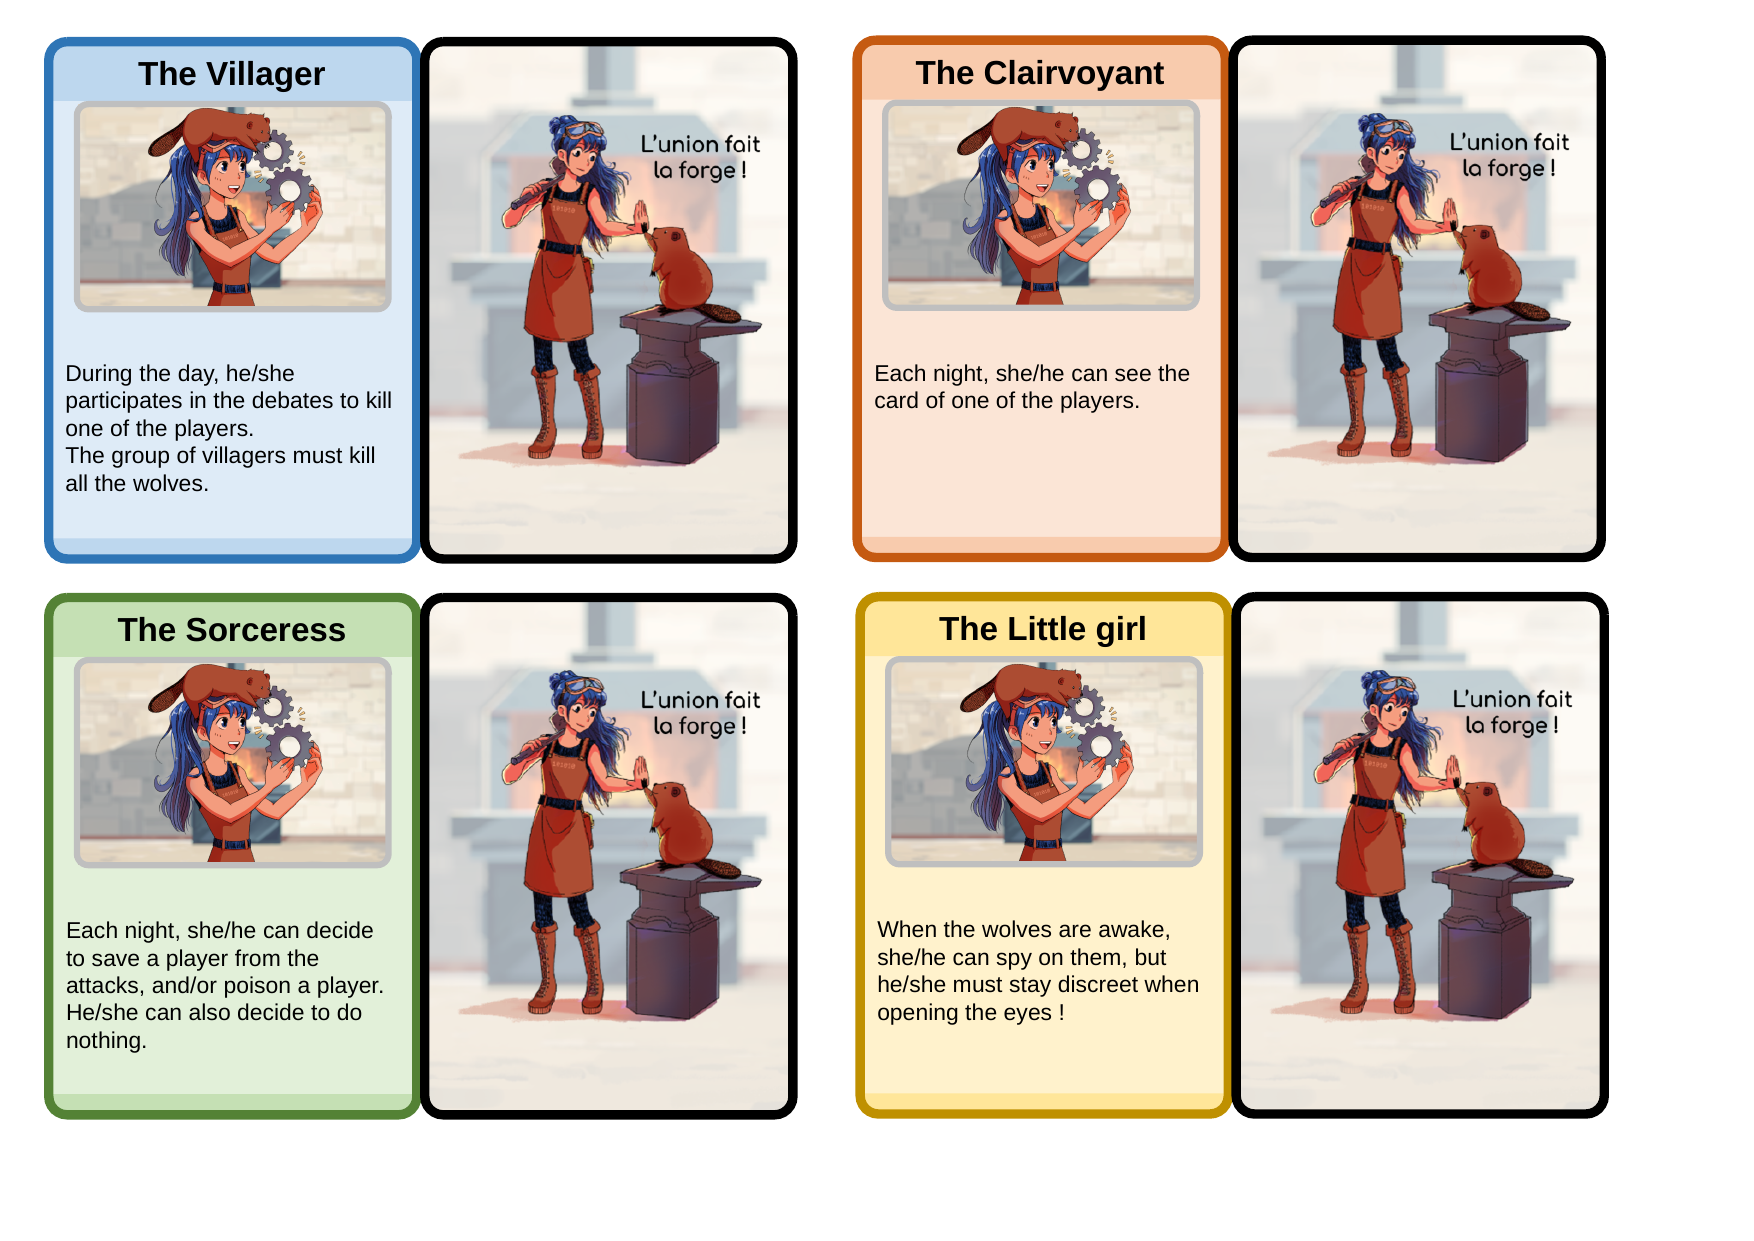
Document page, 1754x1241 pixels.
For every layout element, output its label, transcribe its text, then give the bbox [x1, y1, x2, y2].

text_box The Clairvoyant [862, 45, 1220, 100]
text_box [54, 657, 412, 908]
text_box [54, 101, 412, 350]
text_box When the wolves are awake, she/he can spy on them, but he/she must stay discreet when opening the eyes ! [862, 907, 1225, 1088]
picture [430, 47, 788, 554]
text_box [54, 1089, 412, 1110]
picture [430, 603, 788, 1110]
picture [1238, 45, 1596, 552]
text_box [865, 656, 1223, 907]
picture [1241, 602, 1599, 1109]
text_box The Villager [54, 47, 412, 101]
picture [889, 106, 1193, 304]
text_box [862, 100, 1220, 350]
text_box The Little girl [865, 602, 1223, 657]
picture [81, 664, 385, 862]
text_box Each night, she/he can see the card of one of the players. [859, 350, 1222, 531]
text_box [865, 1088, 1223, 1109]
text_box The Sorceress [54, 603, 412, 657]
picture [892, 663, 1196, 861]
text_box During the day, he/she participates in the debates to kill one of the players. The group of villagers must kill all the wolves. [50, 350, 413, 531]
picture [81, 108, 385, 306]
text_box [54, 531, 412, 554]
text_box Each night, she/he can decide to save a player from the attacks, and/or poison a player. He/she can also decide to do nothing. [50, 908, 414, 1089]
text_box [862, 531, 1220, 552]
